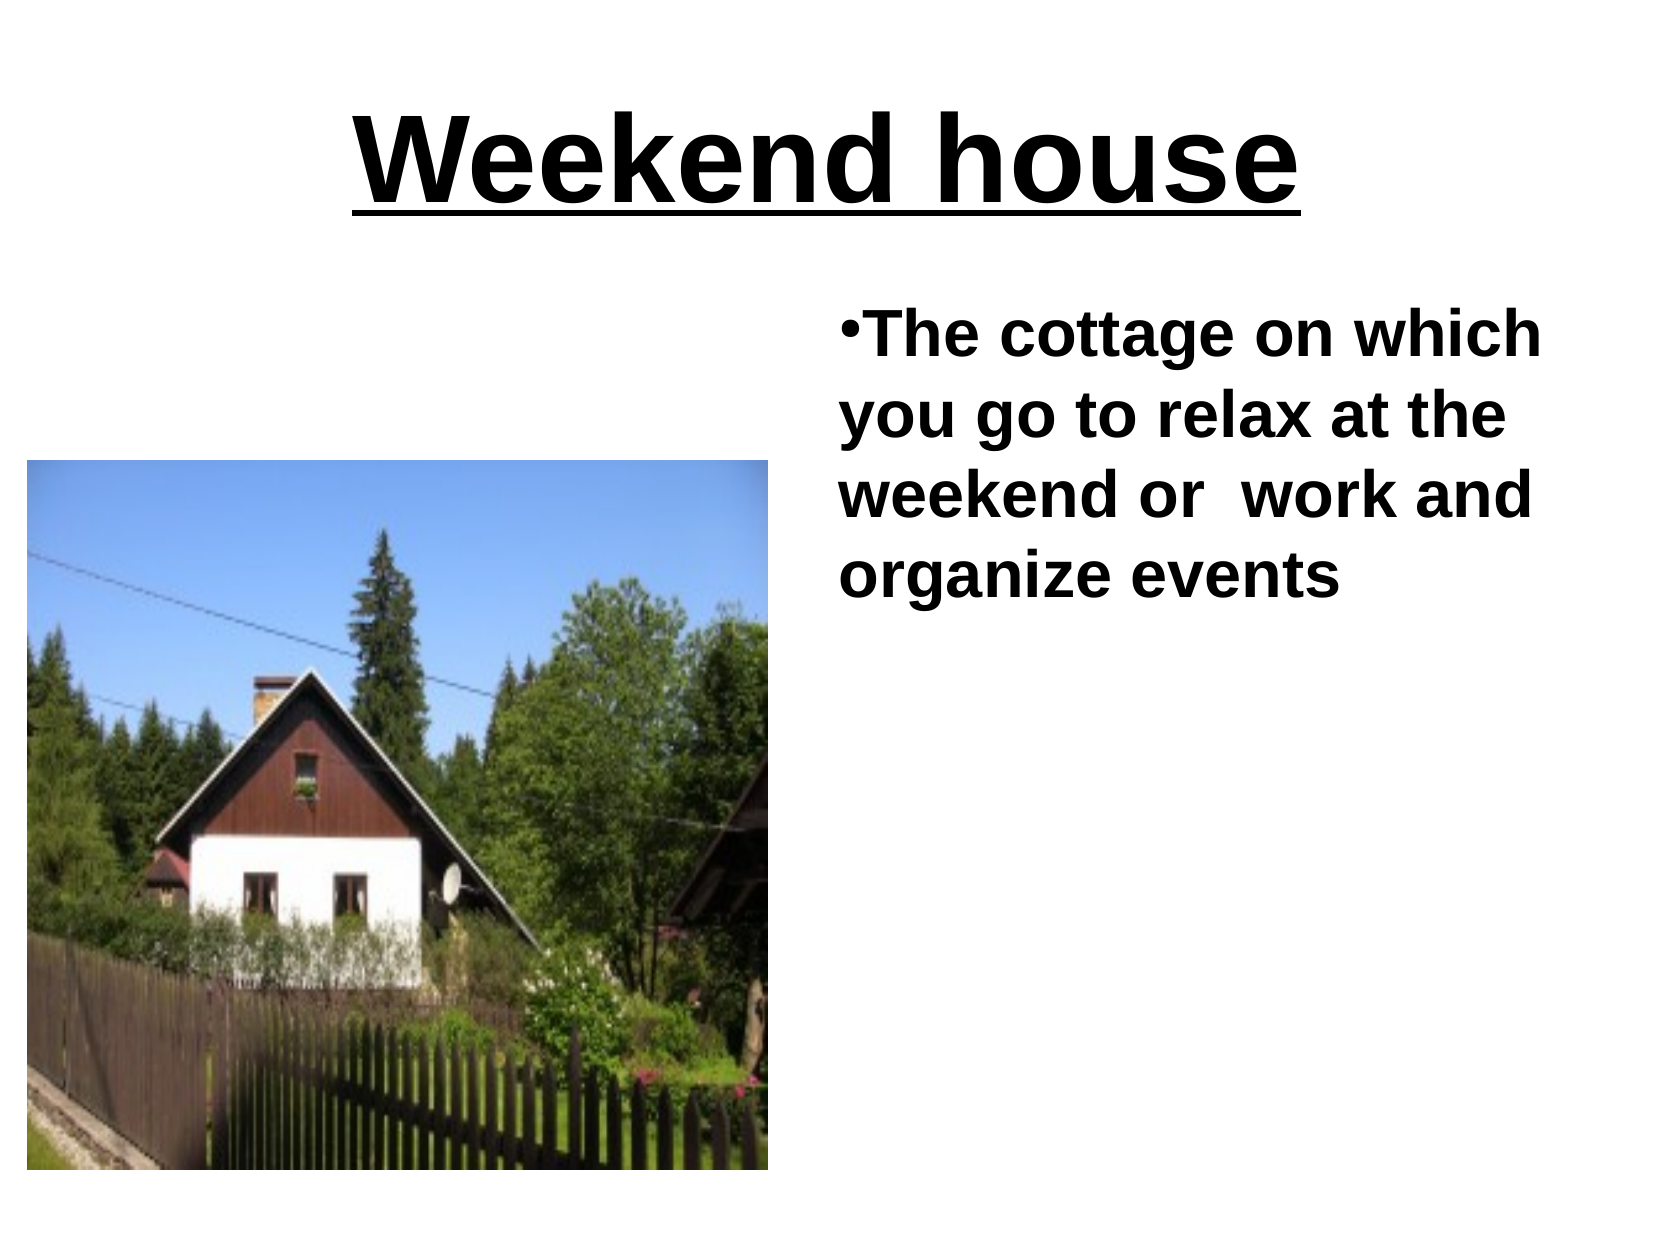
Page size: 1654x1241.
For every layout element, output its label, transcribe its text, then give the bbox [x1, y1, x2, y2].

list The cottage on which you go to relax at the weekend or work and organize events [838, 290, 1571, 1109]
picture [27, 460, 768, 1170]
title Weekend house [82, 49, 1571, 257]
